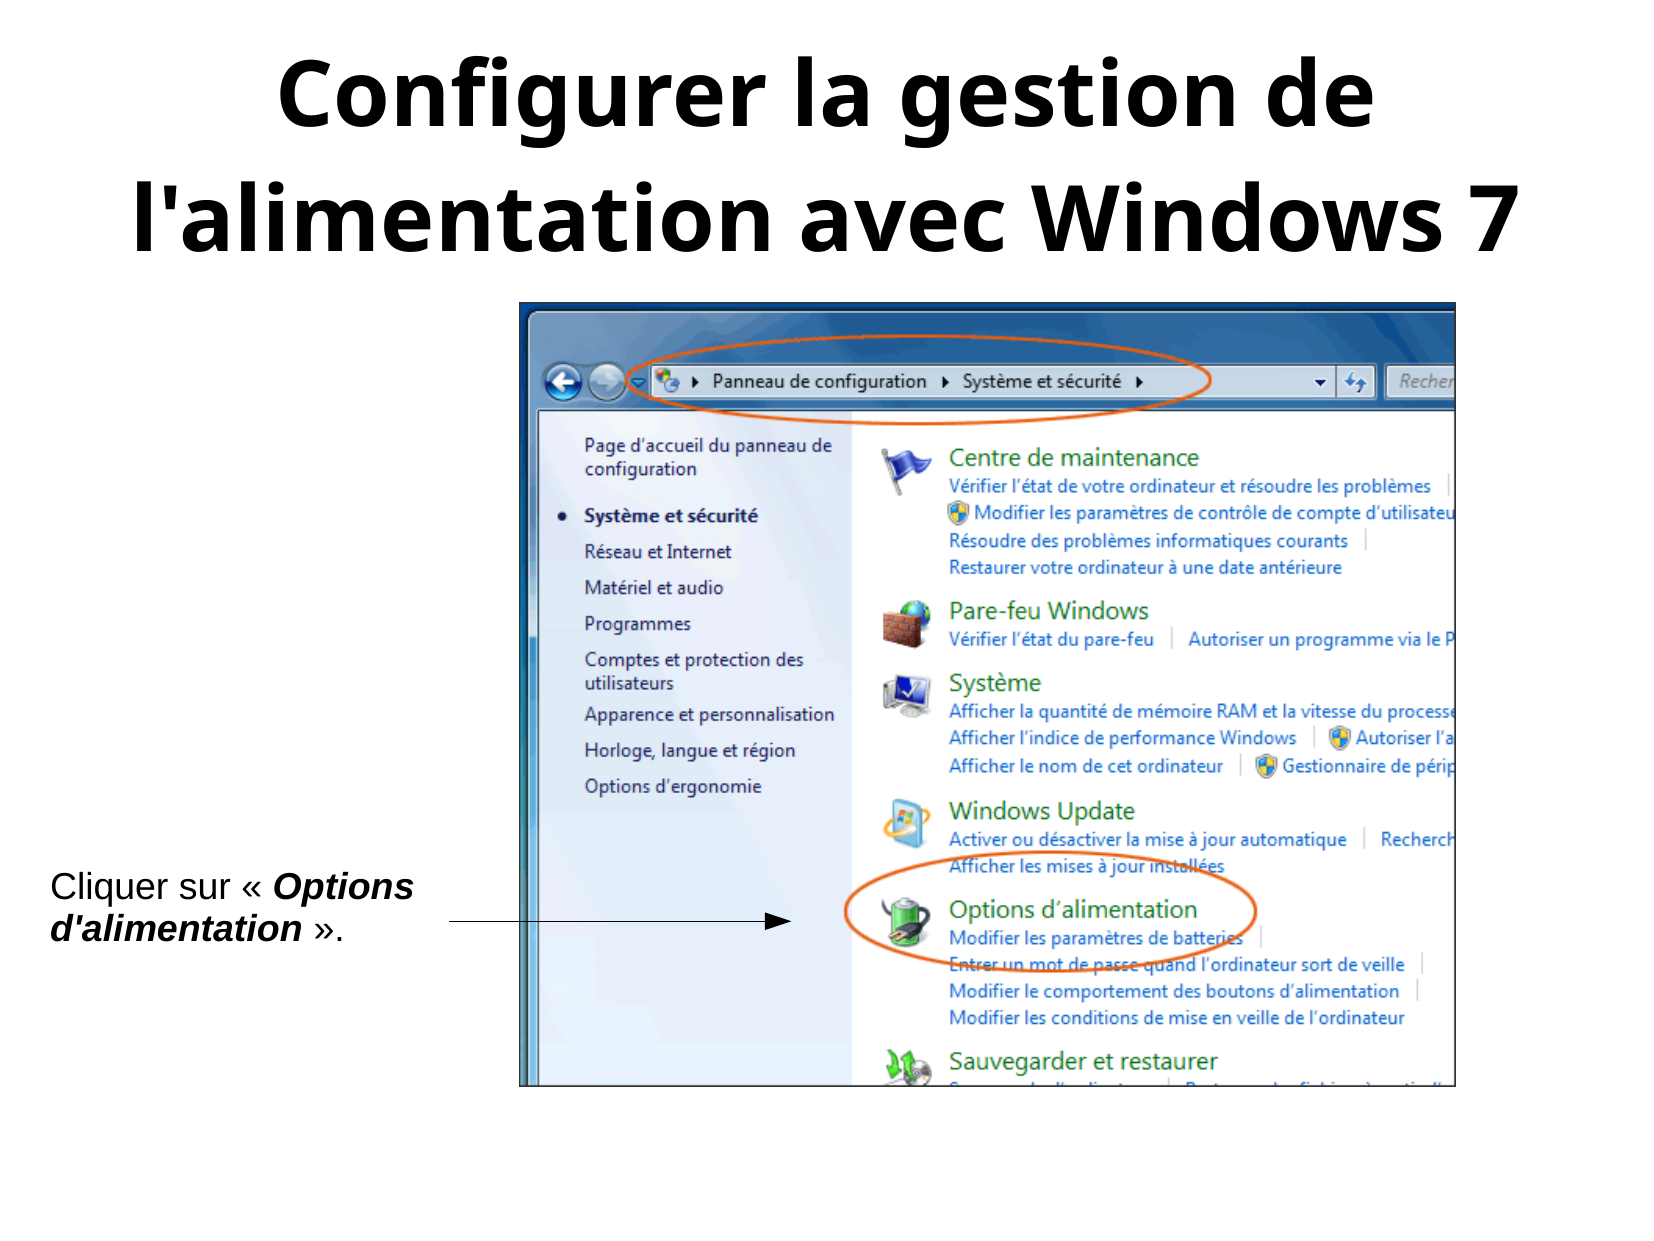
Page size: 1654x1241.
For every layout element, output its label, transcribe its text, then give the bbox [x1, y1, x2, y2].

title Configurer la gestion de l'alimentation avec Windows 7 [82, 49, 1571, 257]
picture [519, 302, 1456, 1087]
text_box Cliquer sur « Options d'alimentation ». [35, 857, 473, 959]
